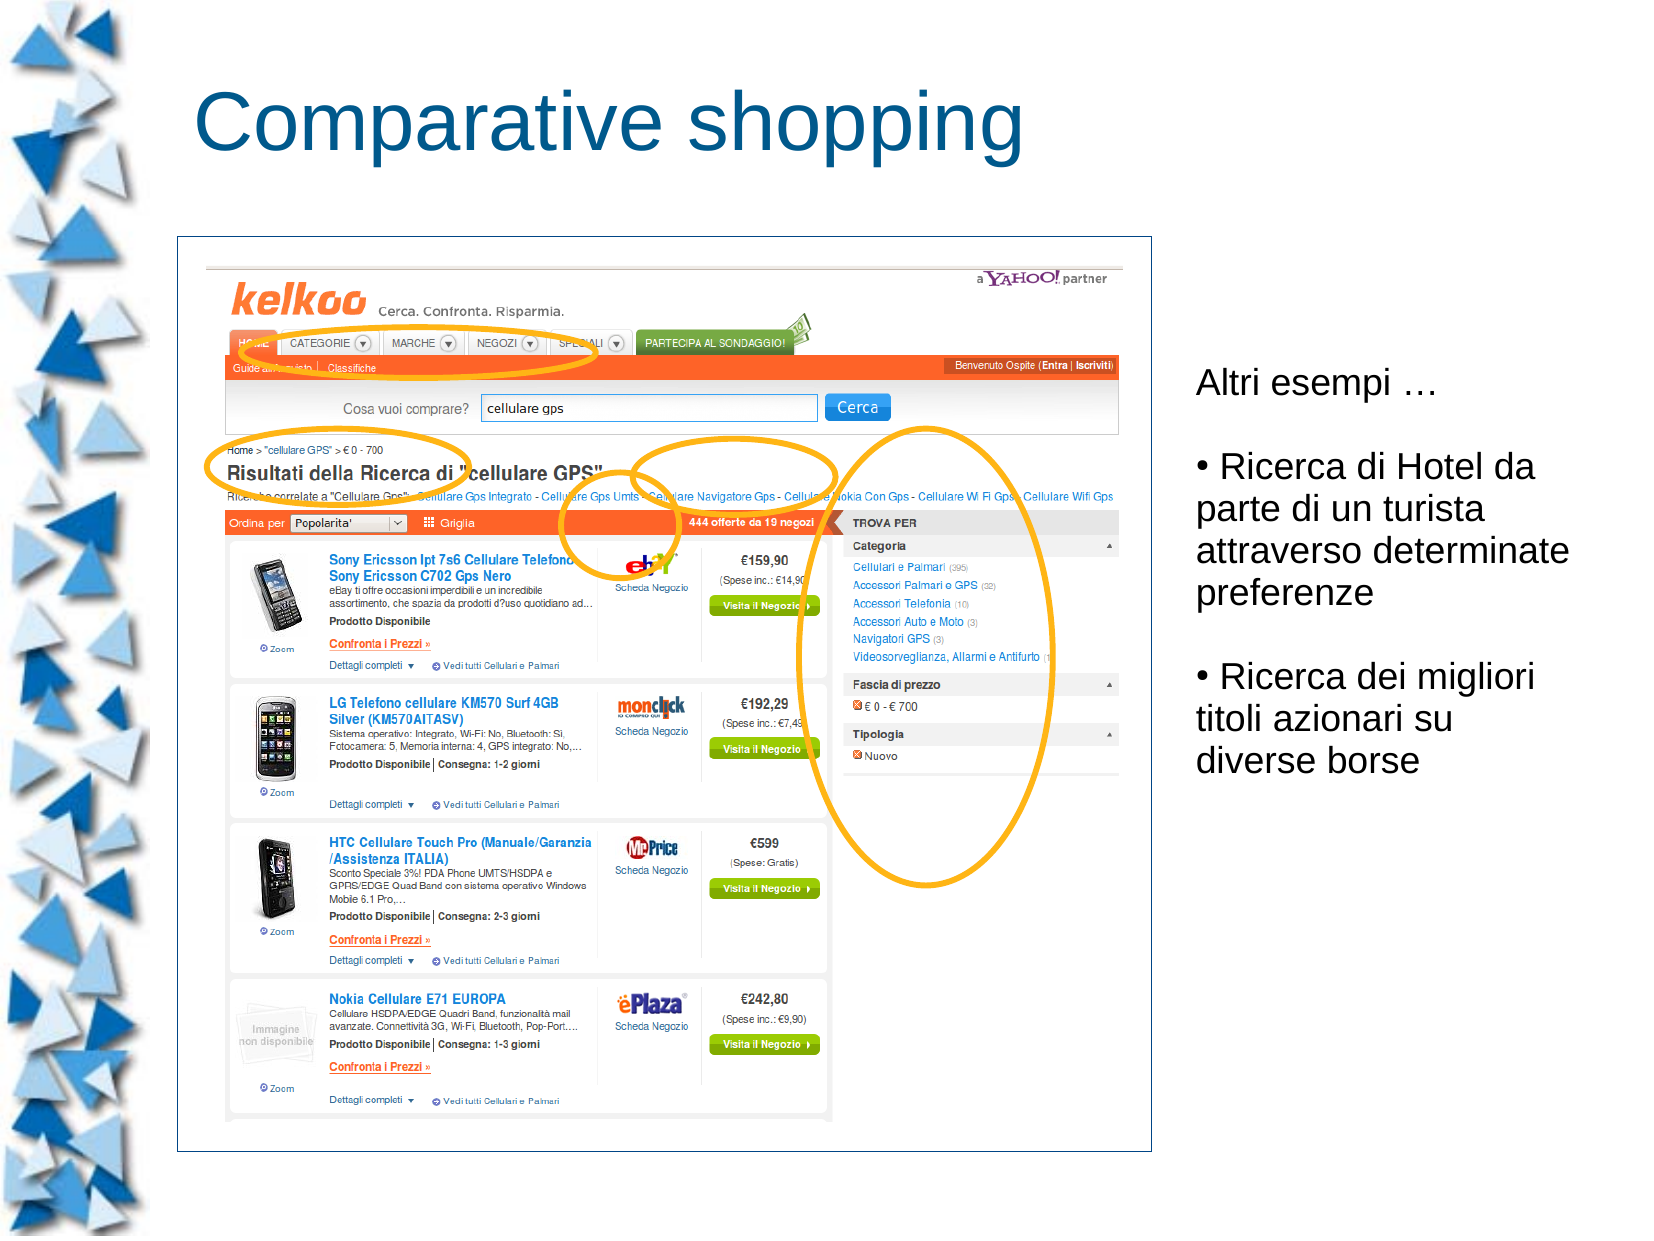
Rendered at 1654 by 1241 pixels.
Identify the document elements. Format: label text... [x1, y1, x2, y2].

picture [210, 432, 465, 501]
picture [206, 265, 1123, 1123]
text_box [177, 236, 1152, 1152]
text_box Altri esempi … Ricerca di Hotel da parte di un turista attraverso determinate preferenze Ricerca dei migliori titoli azionari su diverse borse [1181, 354, 1595, 790]
picture [0, 0, 150, 1236]
title Comparative shopping [193, 33, 1567, 210]
